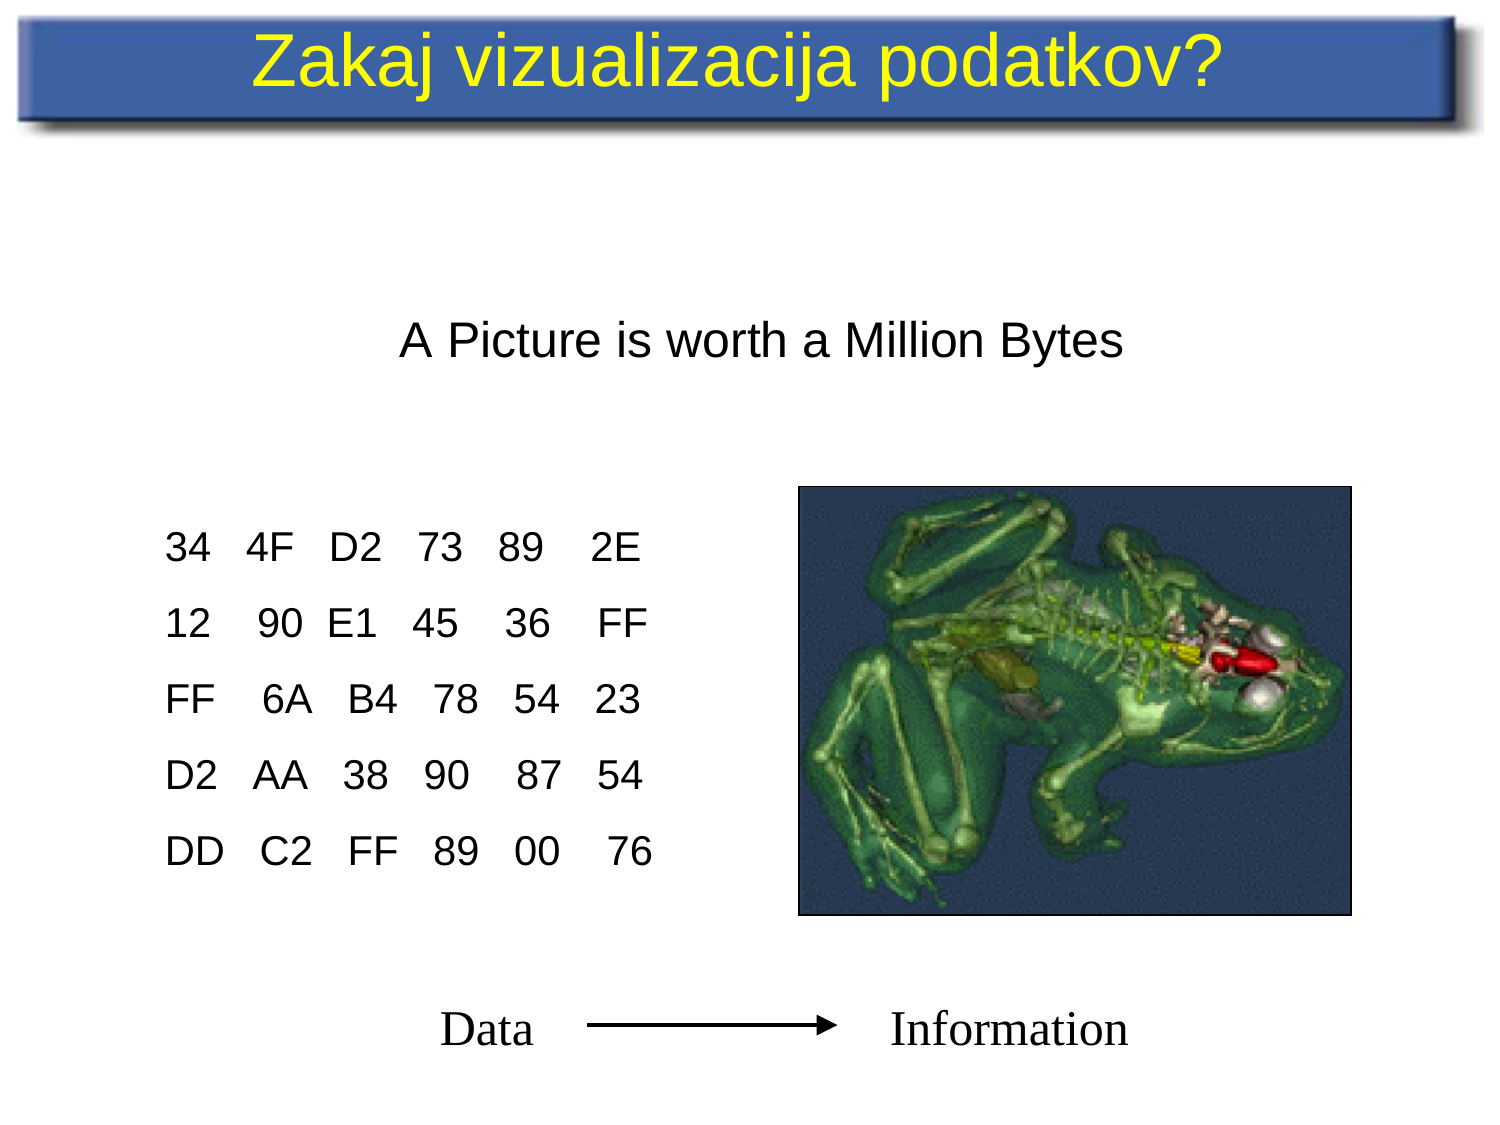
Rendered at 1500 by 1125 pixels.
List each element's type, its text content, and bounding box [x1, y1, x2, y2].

text_box Data [425, 987, 713, 1063]
picture [800, 487, 1351, 915]
picture [16, 13, 1484, 141]
text_box Information [875, 987, 1313, 1063]
text_box 34 4F D2 73 89 2E 12 90 E1 45 36 FF FF 6A B4 78 54 23 D2 AA 38 90 87 54 DD C2 FF 89 00 76 [149, 512, 726, 882]
text_box A Picture is worth a Million Bytes [249, 299, 1276, 376]
title Zakaj vizualizacija podatkov? [100, 0, 1376, 114]
